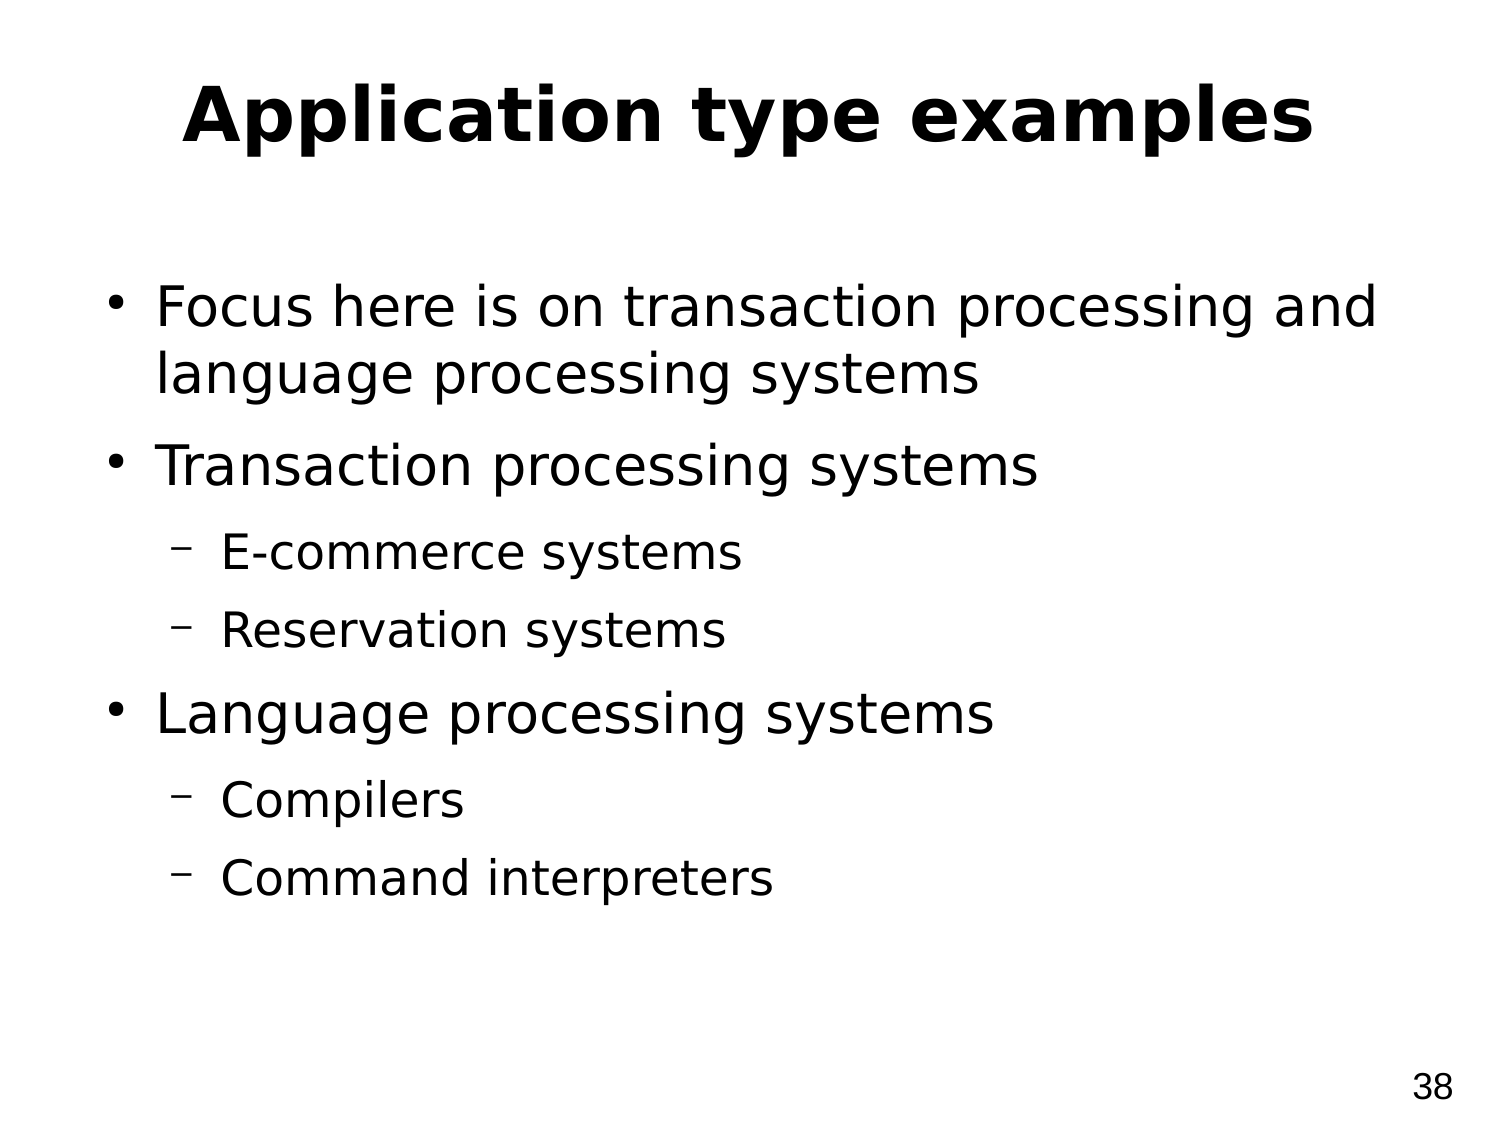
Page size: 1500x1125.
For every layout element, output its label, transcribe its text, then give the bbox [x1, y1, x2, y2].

title Application type examples [75, 44, 1425, 177]
list Focus here is on transaction processing and language processing systems Transaction processing systems E-commerce systems Reservation systems Language processing systems Compilers Command interpreters [75, 263, 1425, 916]
